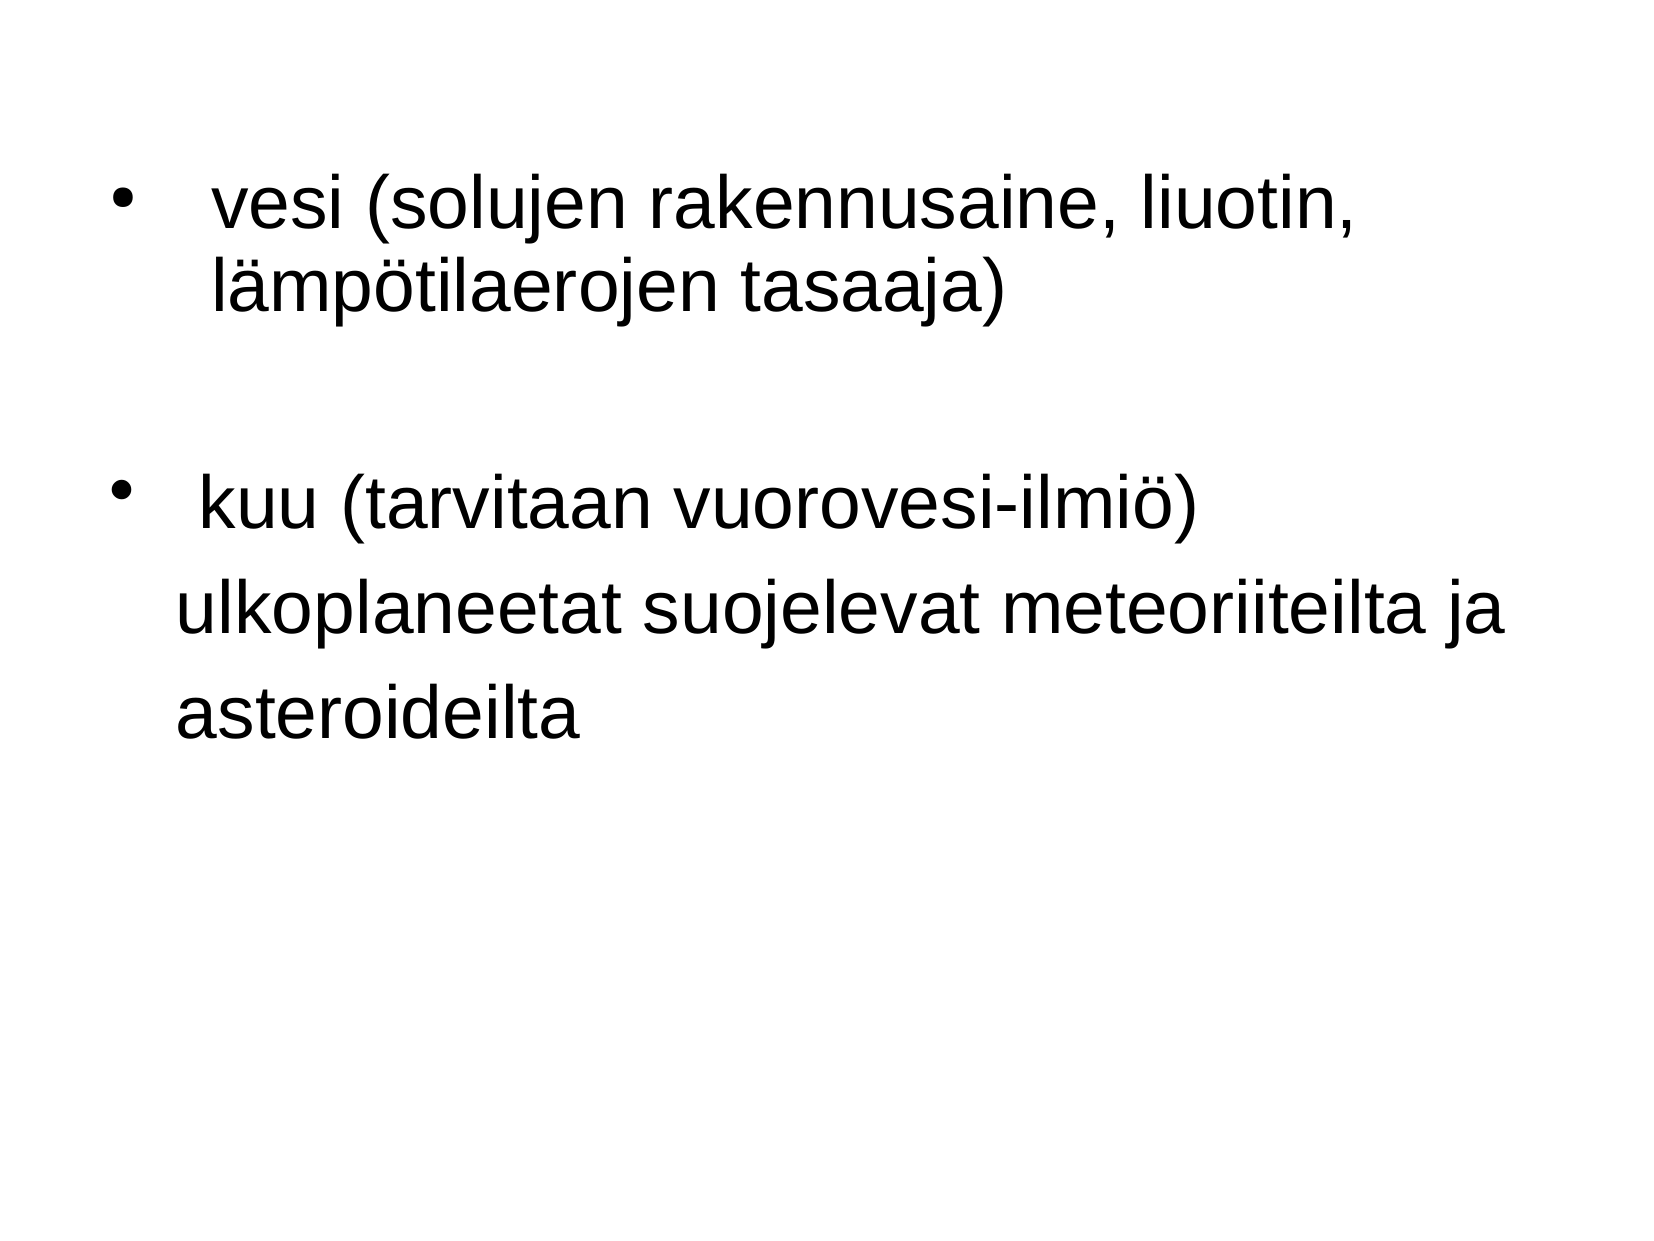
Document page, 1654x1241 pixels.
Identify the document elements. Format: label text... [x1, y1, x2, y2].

text_box vesi (solujen rakennusaine, liuotin, lämpötilaerojen tasaaja) kuu (tarvitaan vuorovesi-ilmiö) ulkoplaneetat suojelevat meteoriiteilta ja asteroideilta [94, 153, 1524, 662]
